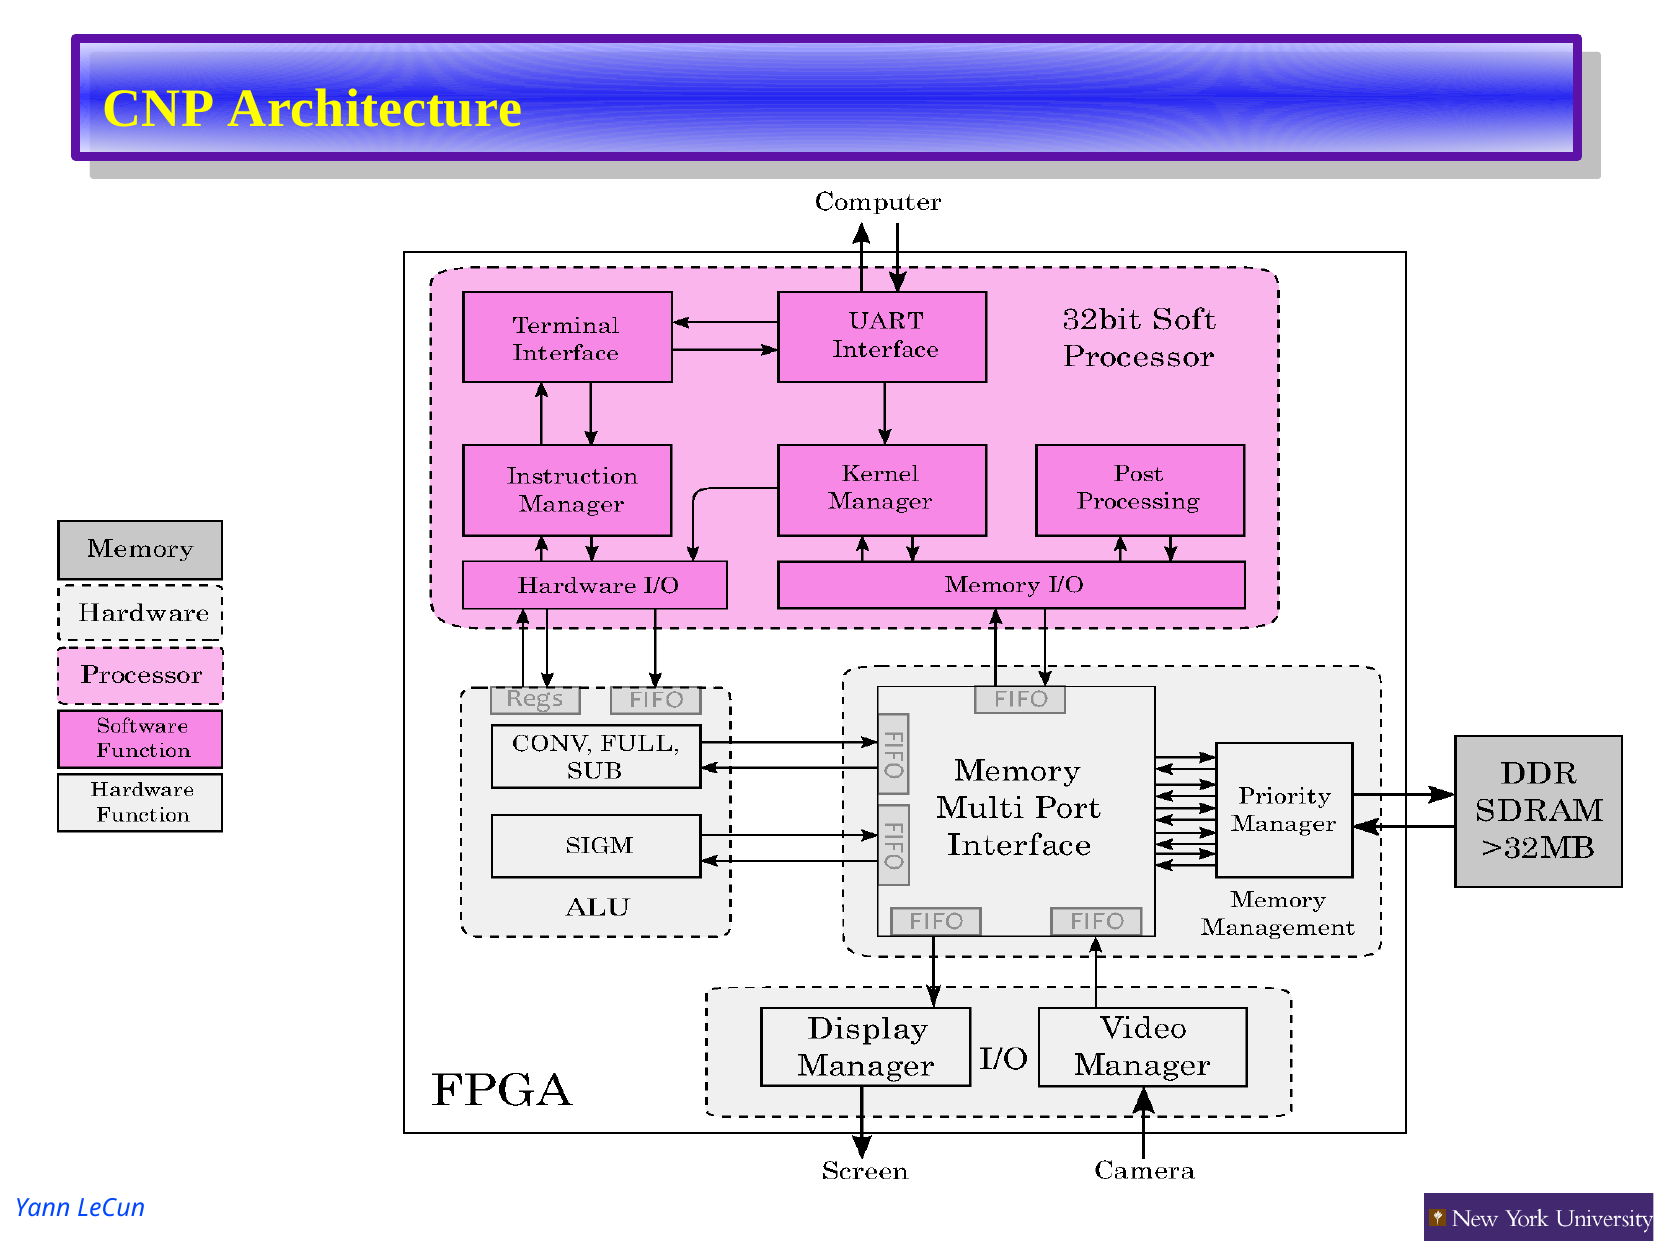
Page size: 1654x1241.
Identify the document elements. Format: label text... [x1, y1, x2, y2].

picture [57, 191, 1623, 1179]
title CNP Architecture [75, 38, 1578, 157]
picture [1424, 1193, 1654, 1241]
